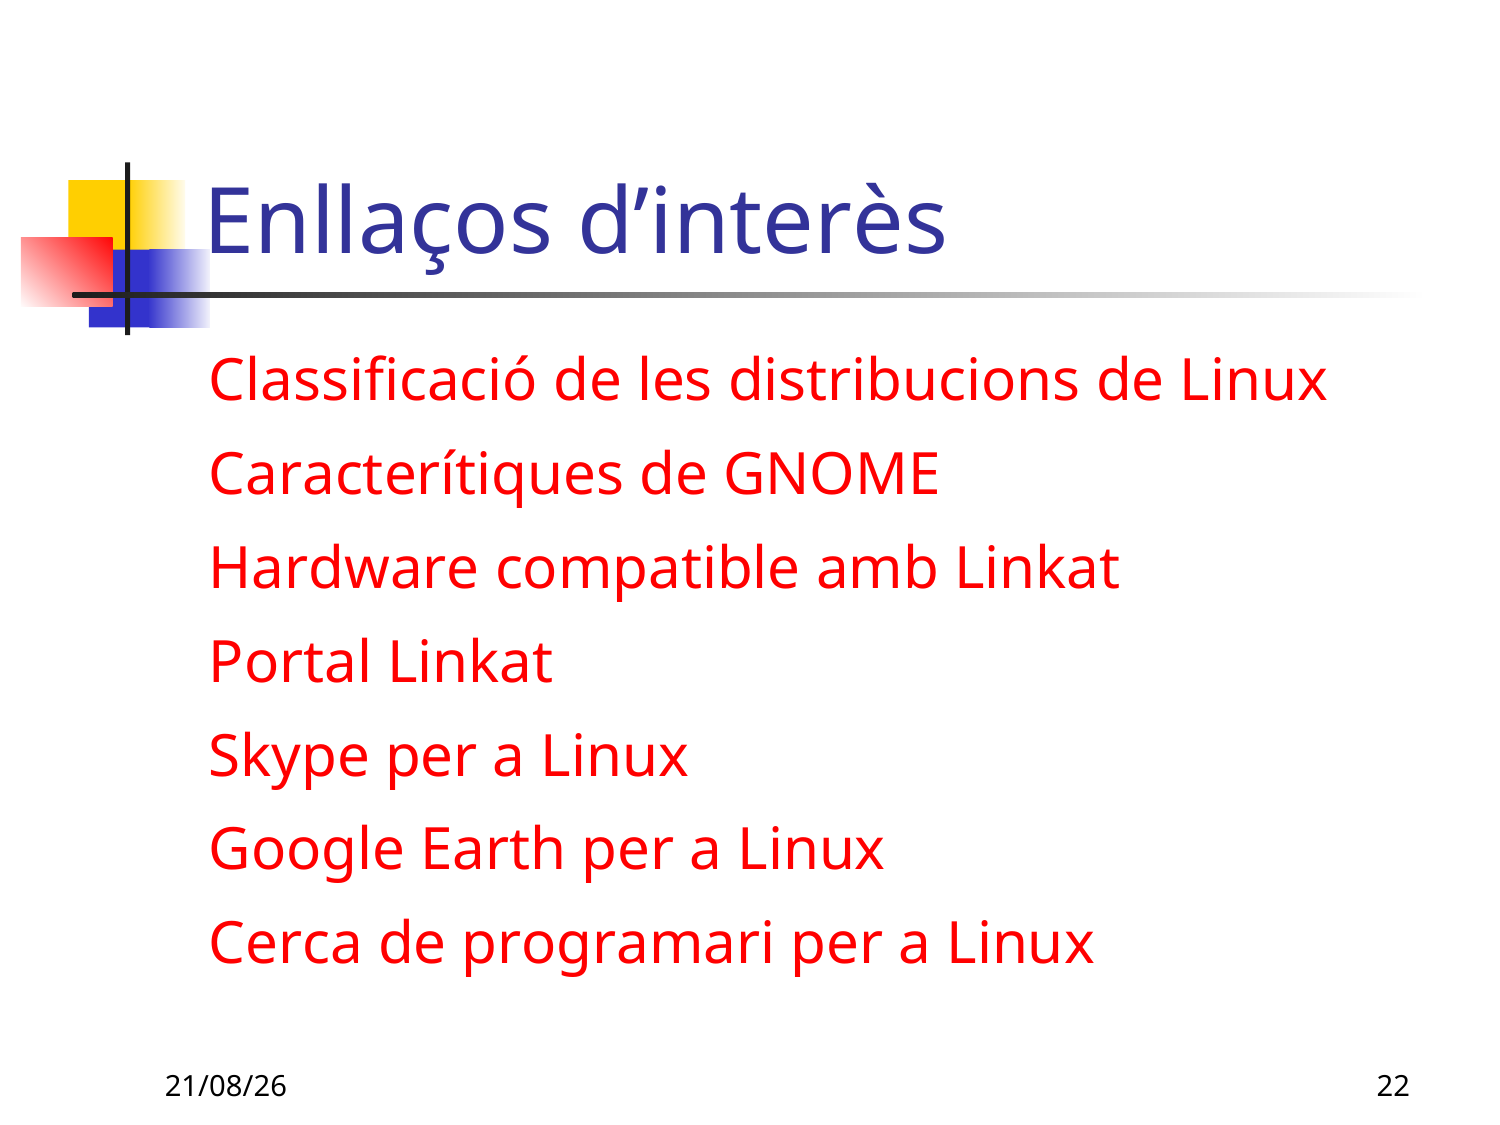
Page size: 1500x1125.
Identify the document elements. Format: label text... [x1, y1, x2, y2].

list Classificació de les distribucions de Linux Caracterítiques de GNOME Hardware compatible amb Linkat Portal Linkat Skype per a Linux Google Earth per a Linux Cerca de programari per a Linux [193, 331, 1469, 1007]
title Enllaços d’interès [188, 101, 1468, 289]
